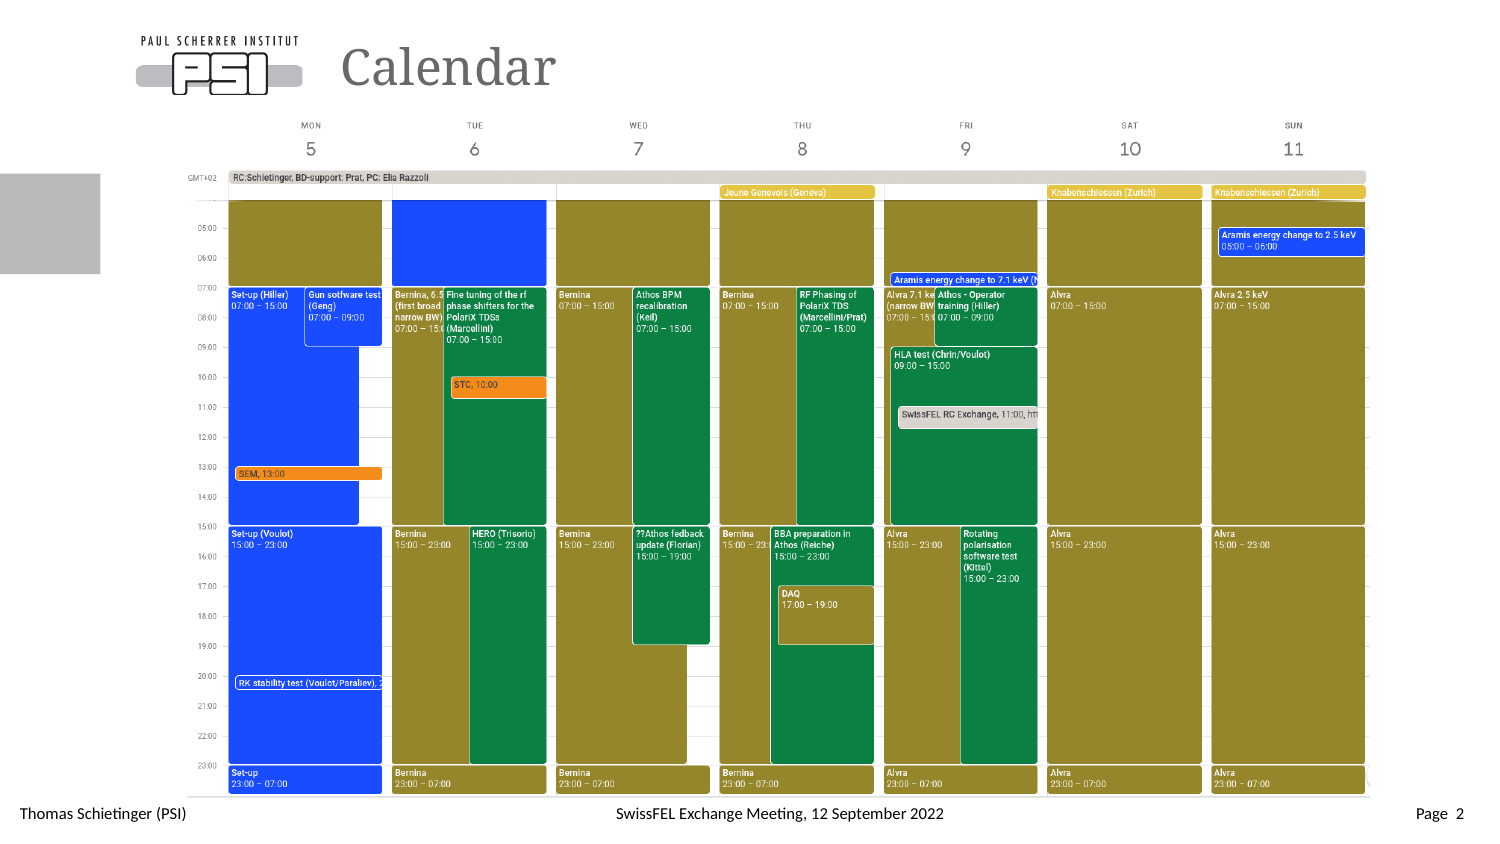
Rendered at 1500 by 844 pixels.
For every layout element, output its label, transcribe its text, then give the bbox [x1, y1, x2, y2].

title Calendar [340, 35, 1442, 98]
picture [187, 117, 1370, 798]
